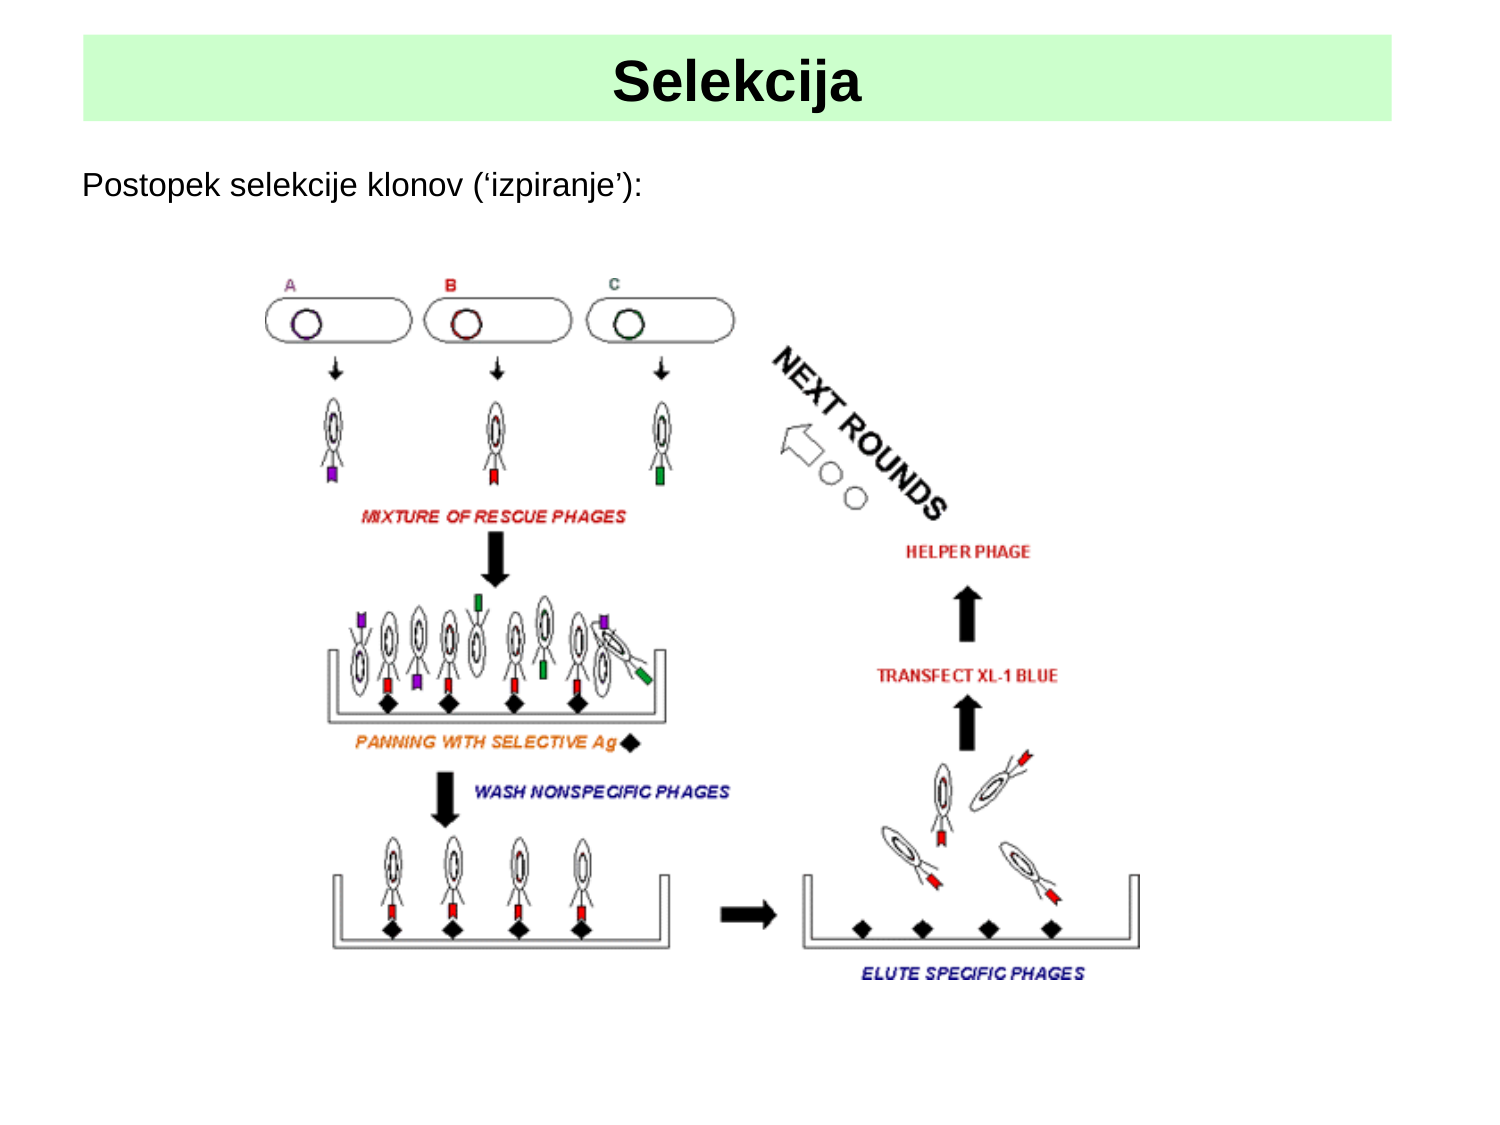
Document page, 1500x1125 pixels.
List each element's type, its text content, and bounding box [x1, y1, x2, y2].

list Postopek selekcije klonov (‘izpiranje’): [66, 155, 904, 256]
title Selekcija [83, 34, 1392, 122]
picture [265, 278, 1140, 980]
